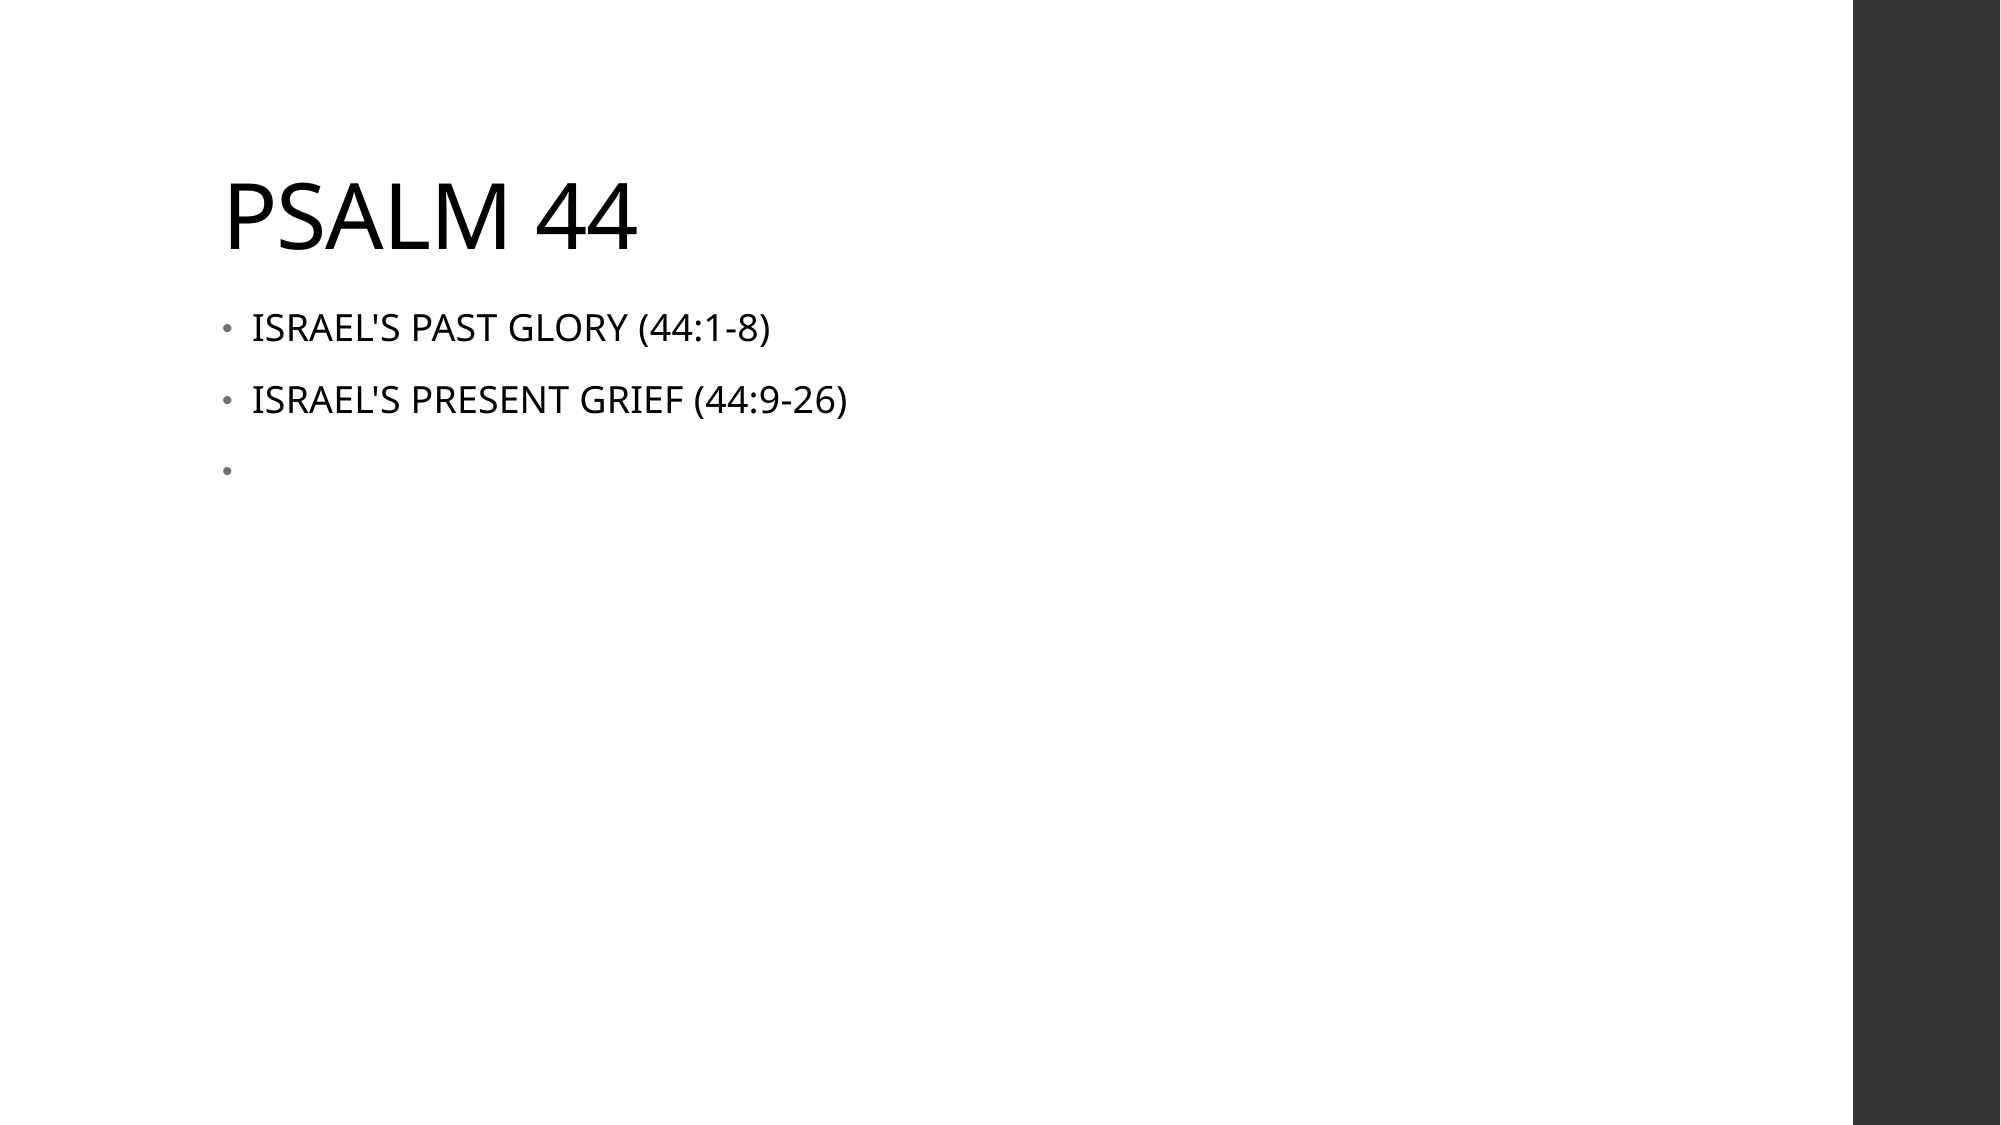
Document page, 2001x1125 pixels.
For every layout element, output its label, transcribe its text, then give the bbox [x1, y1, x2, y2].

title PSALM 44 [206, 60, 1797, 278]
list ISRAEL'S PAST GLORY (44:1-8) ISRAEL'S PRESENT GRIEF (44:9-26) [206, 299, 1617, 1014]
